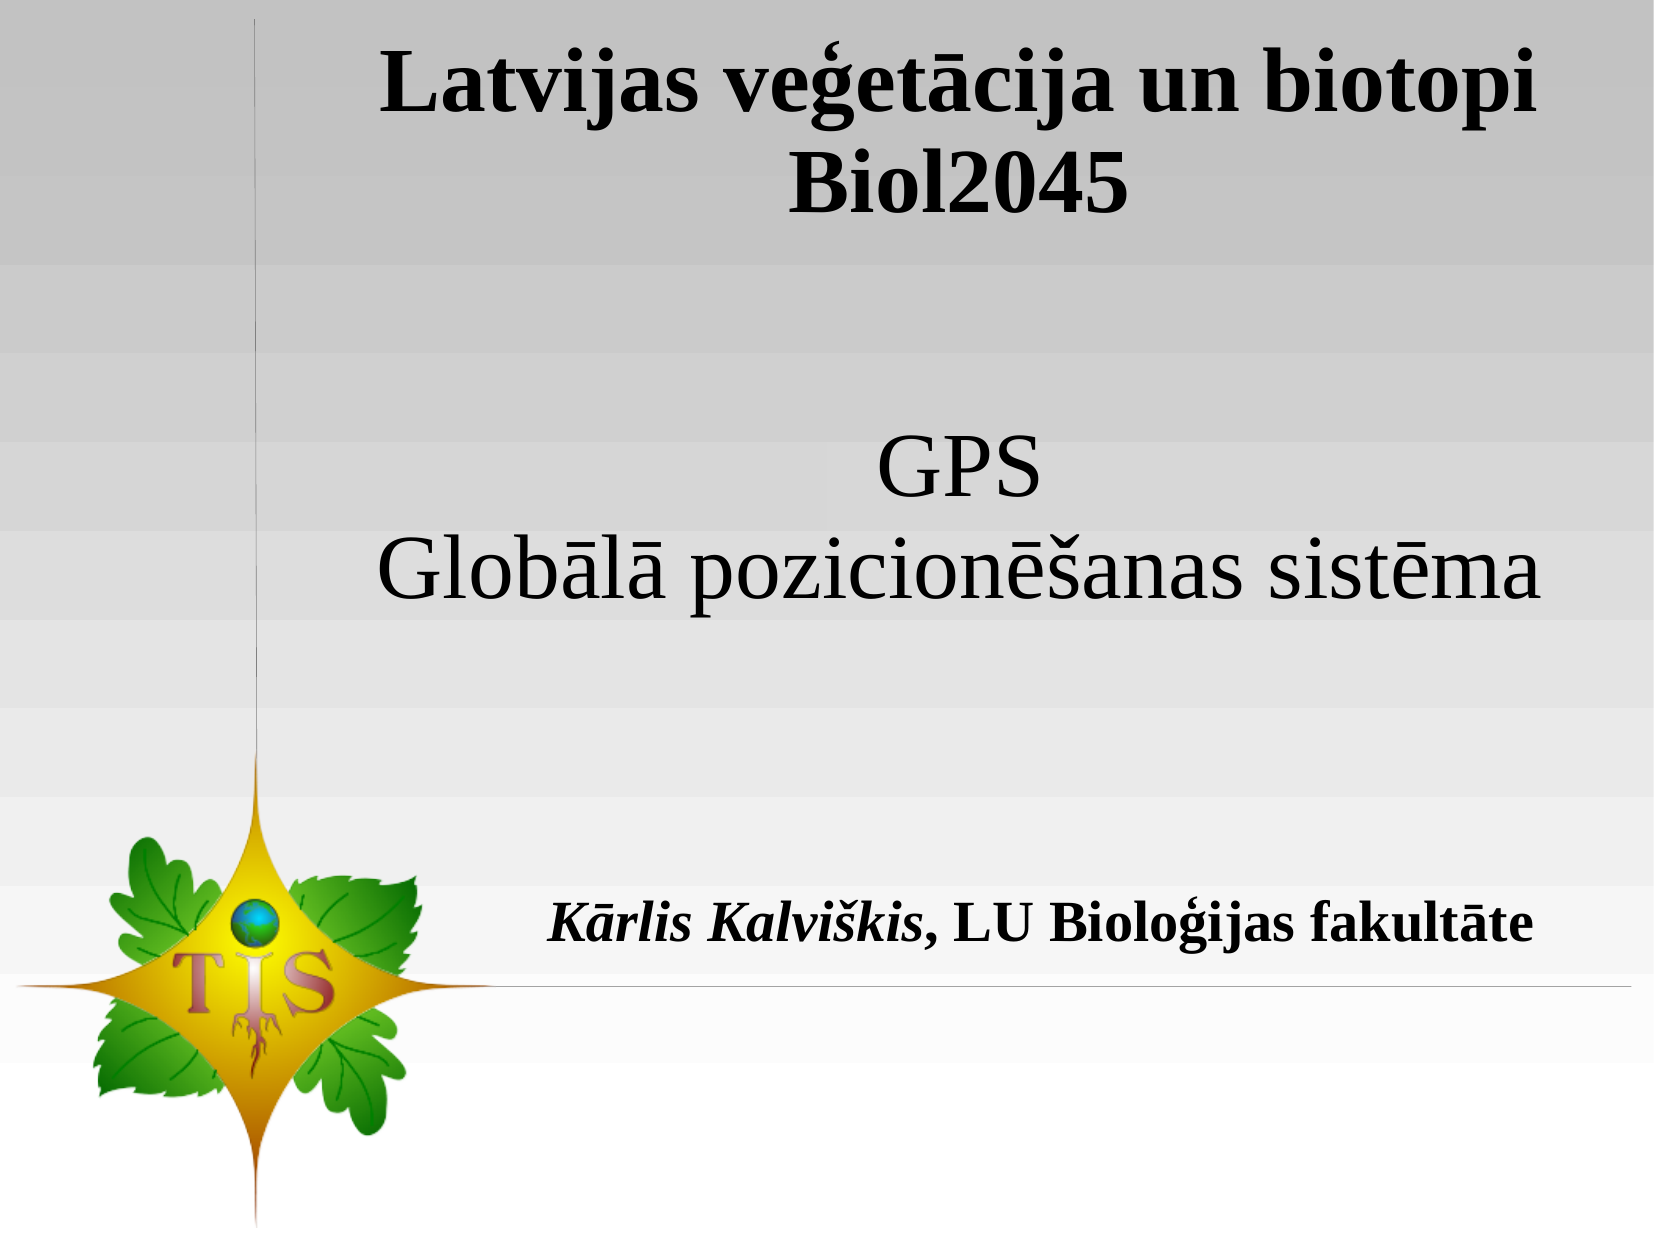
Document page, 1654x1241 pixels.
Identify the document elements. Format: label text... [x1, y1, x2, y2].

picture [0, 0, 1654, 1241]
title GPS Globālā pozicionēšanas sistēma [327, 413, 1595, 621]
